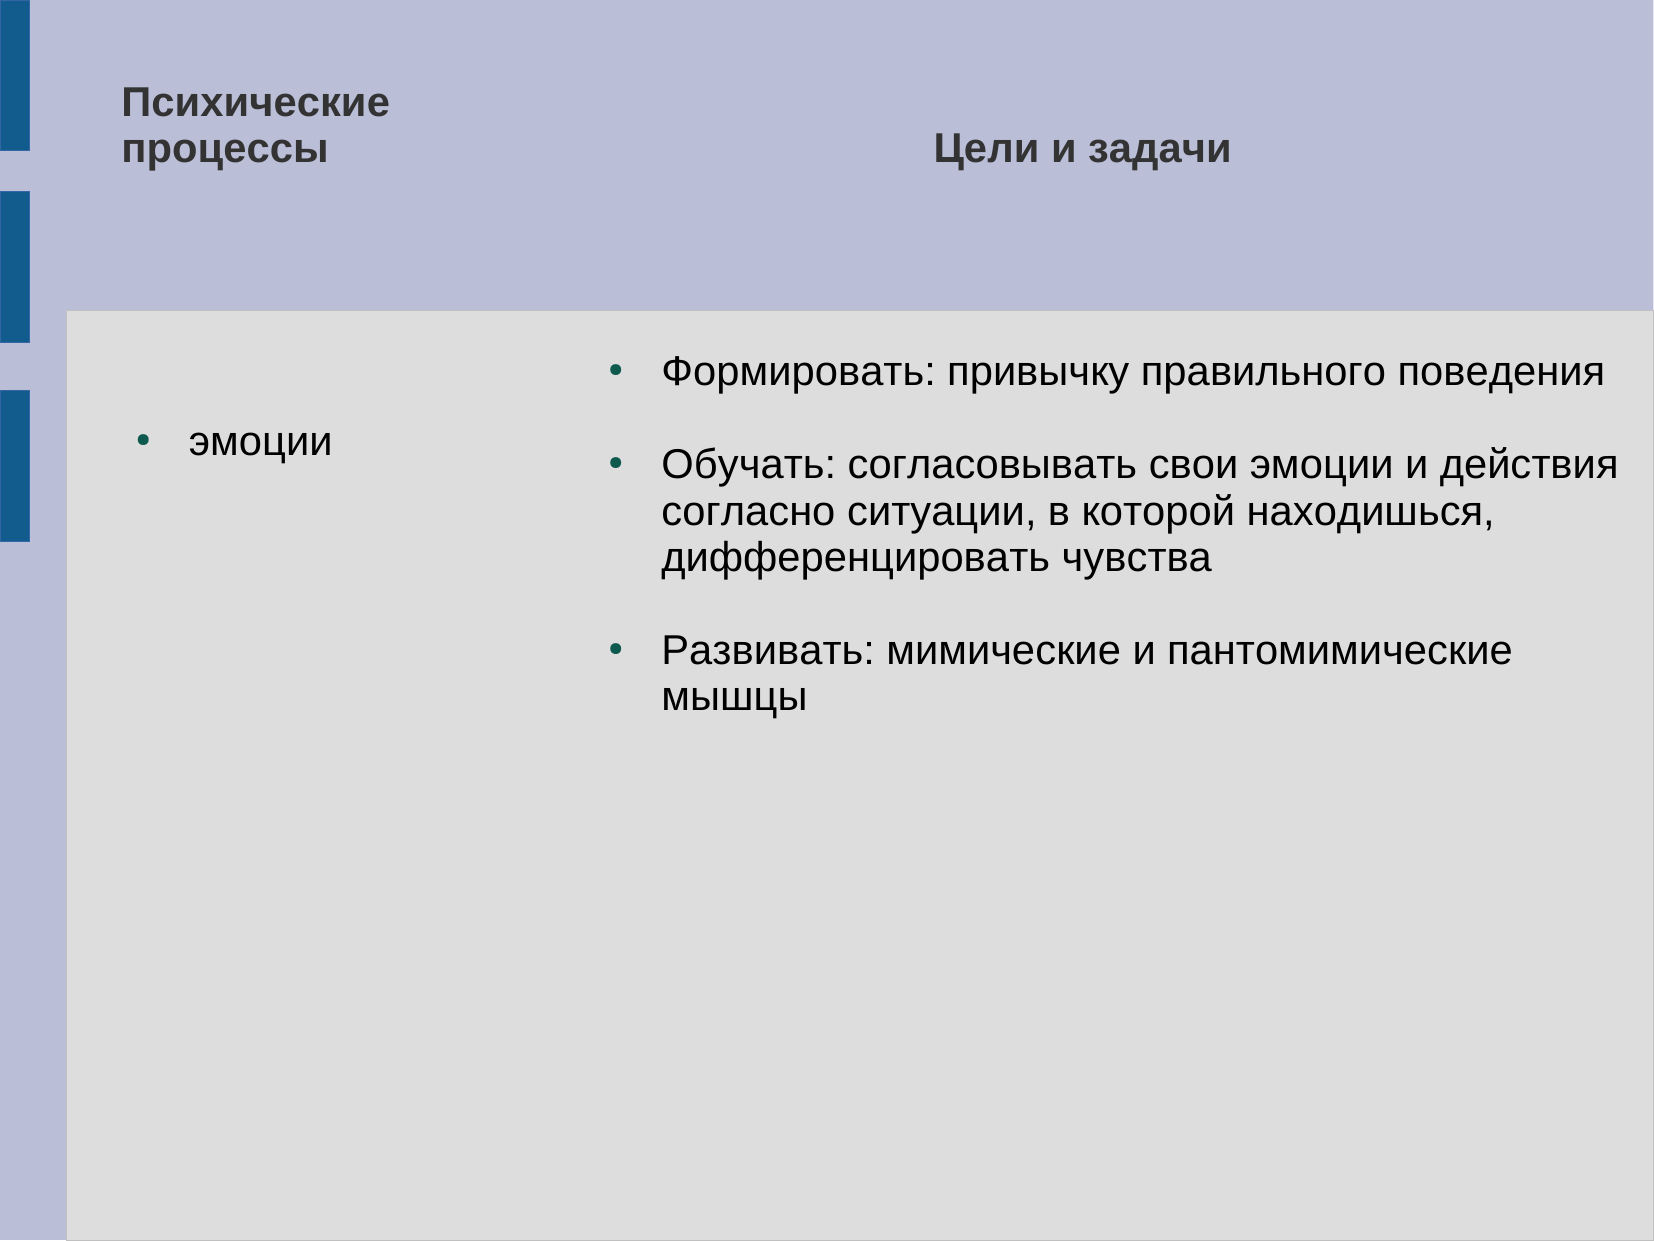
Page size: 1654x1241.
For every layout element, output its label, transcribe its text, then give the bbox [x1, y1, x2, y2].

list Формировать: привычку правильного поведения Обучать: согласовывать свои эмоции и действия согласно ситуации, в которой находишься, дифференцировать чувства Развивать: мимические и пантомимические мышцы [590, 347, 1625, 1152]
list эмоции [118, 324, 532, 1144]
title Психические процессы Цели и задачи [121, 75, 1534, 220]
